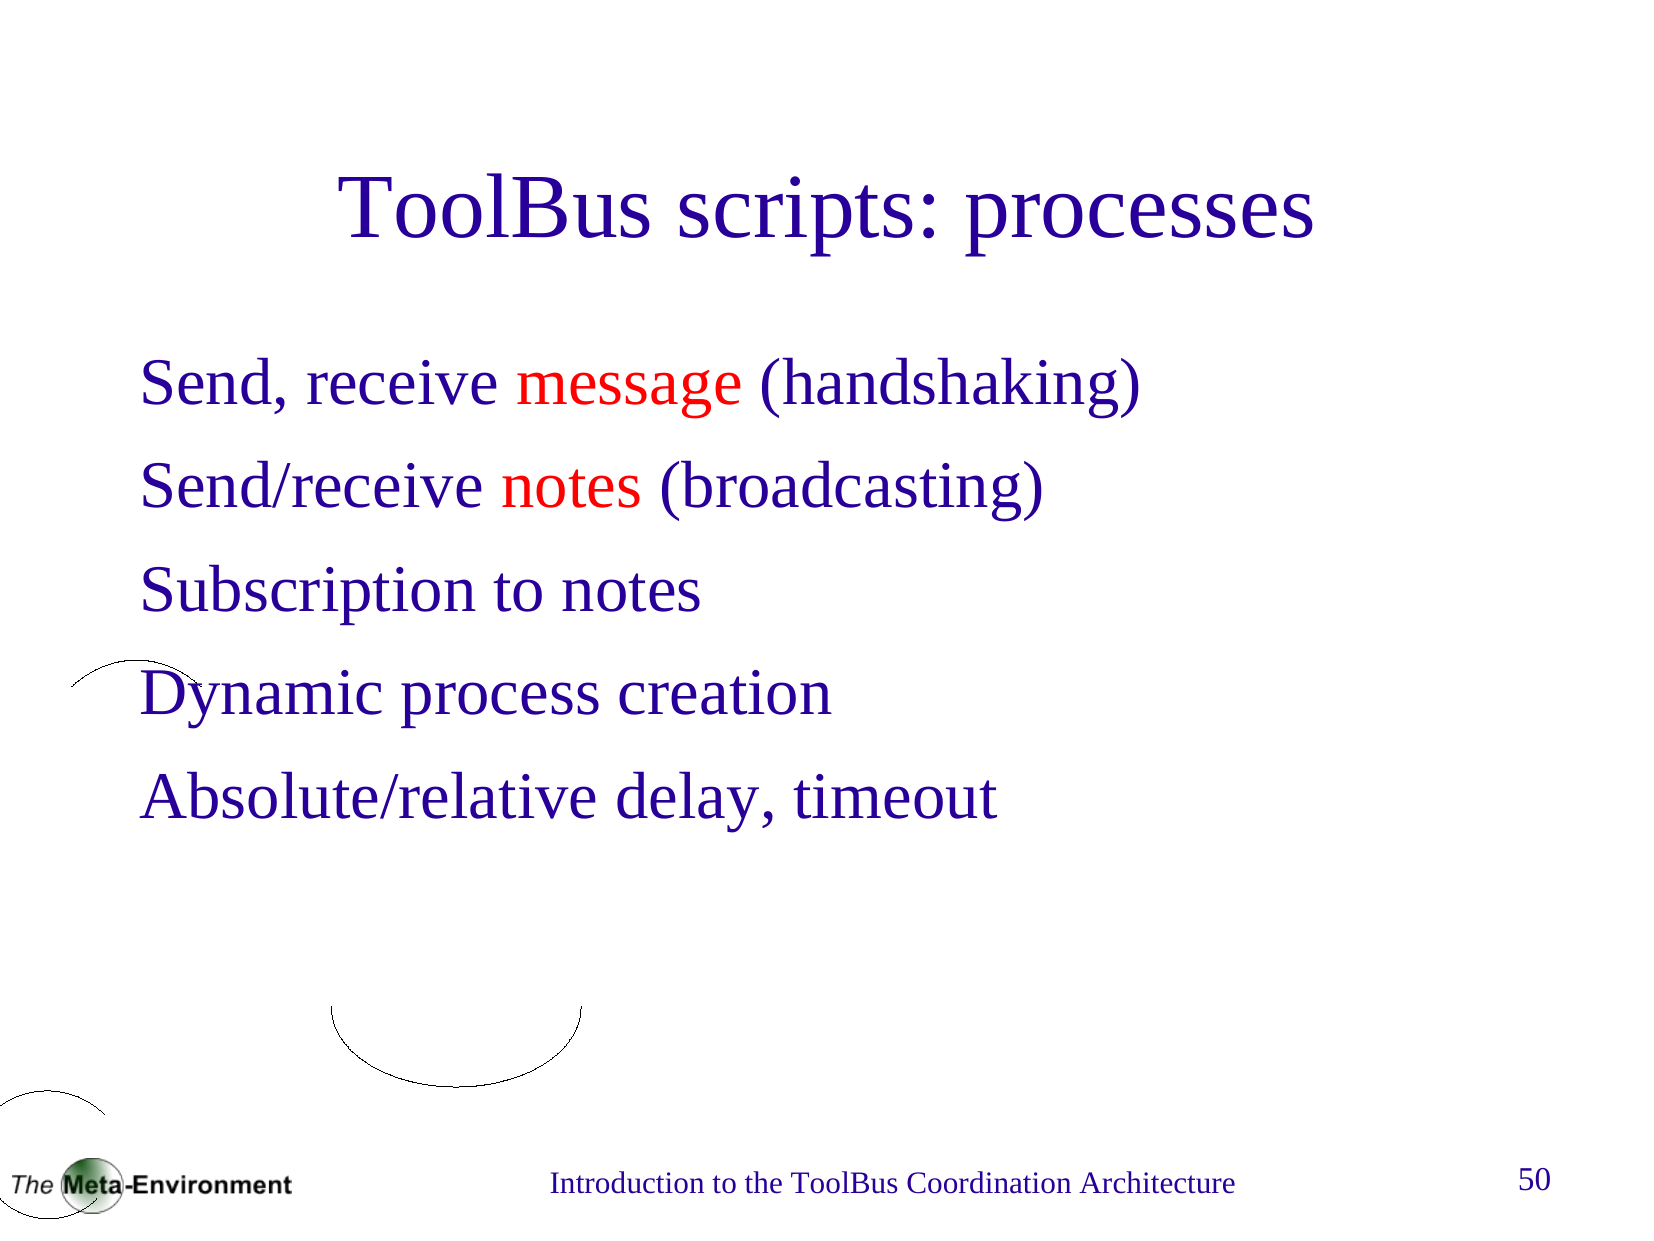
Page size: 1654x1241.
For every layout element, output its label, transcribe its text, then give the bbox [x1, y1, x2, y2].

picture [12, 1158, 292, 1214]
list Send, receive message (handshaking) Send/receive notes (broadcasting) Subscription to notes Dynamic process creation Absolute/relative delay, timeout [121, 344, 1534, 1127]
title ToolBus scripts: processes [121, 102, 1534, 311]
